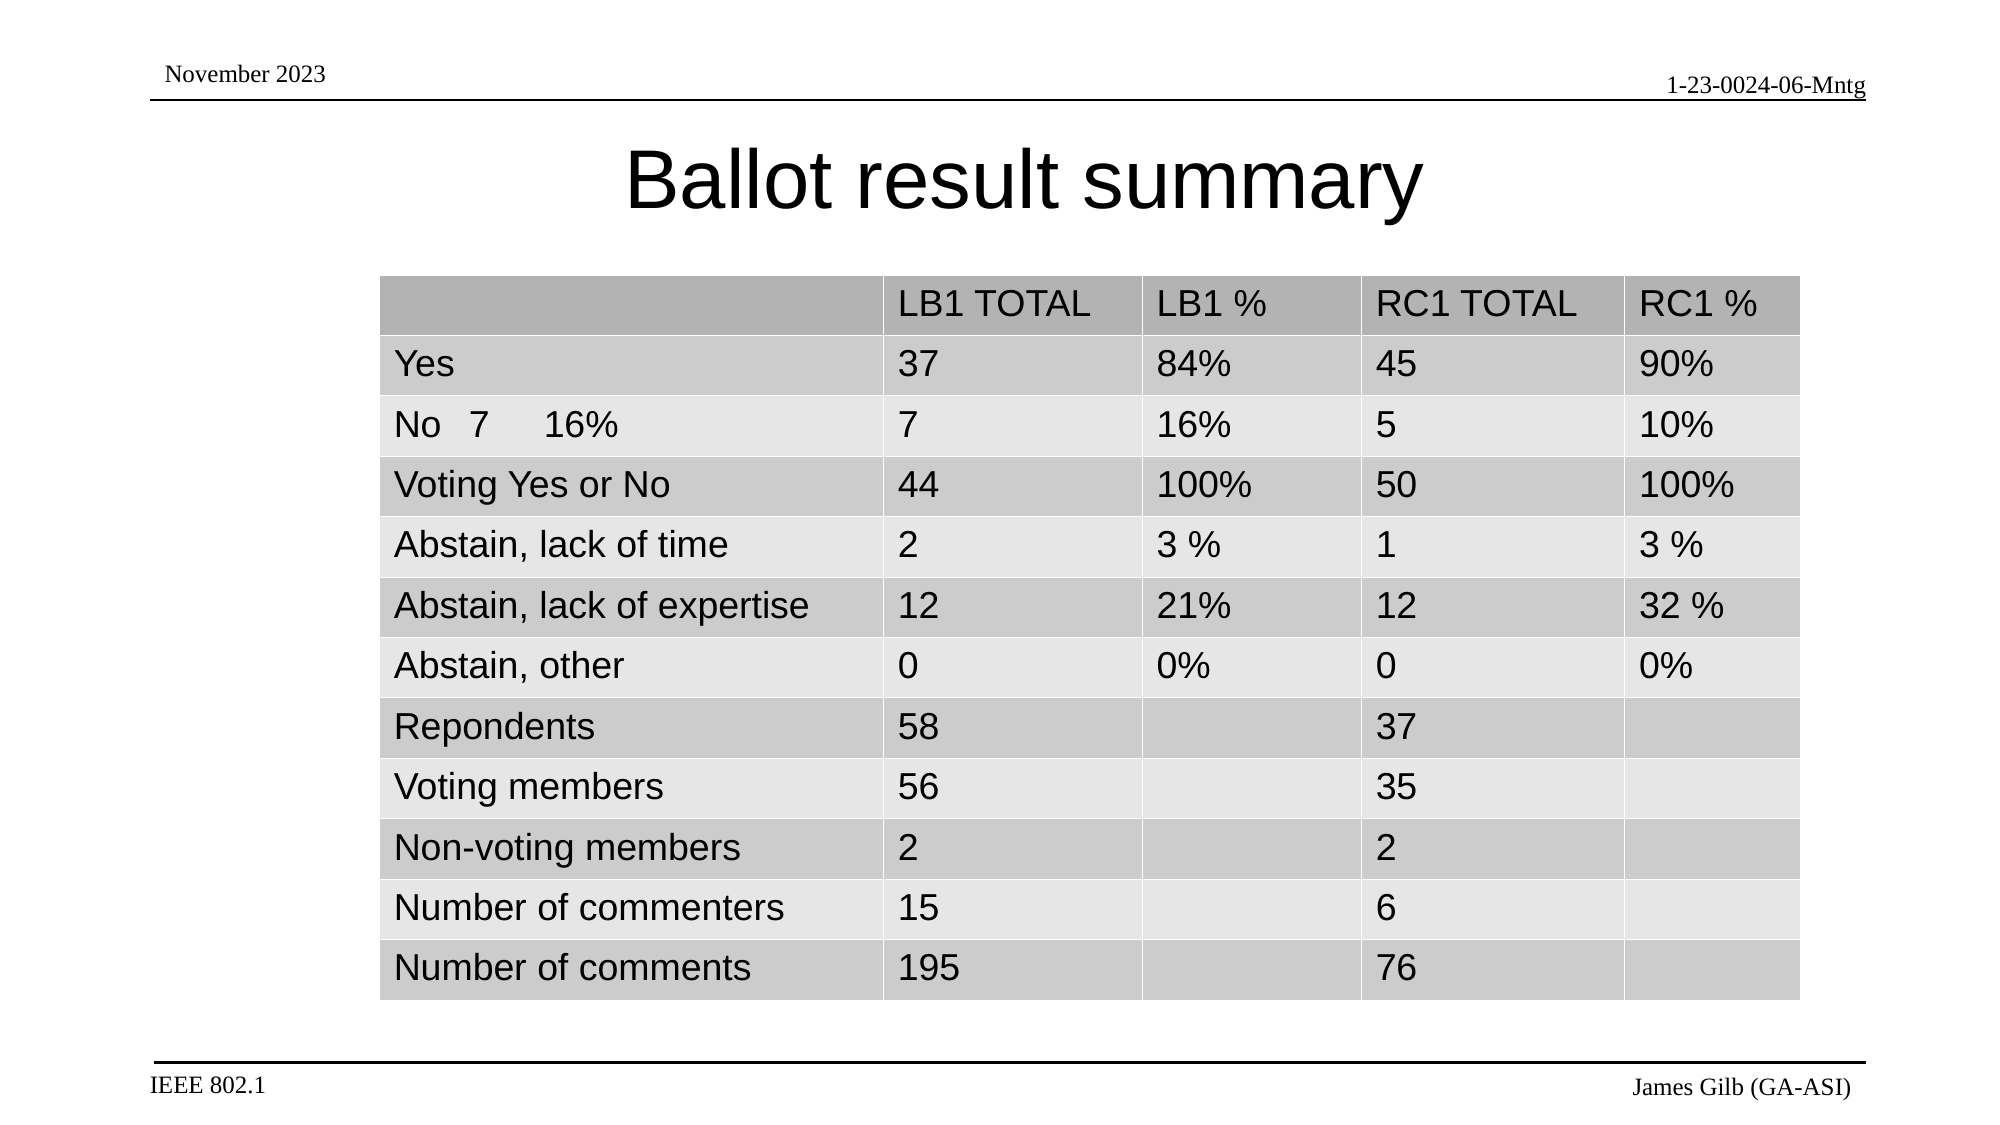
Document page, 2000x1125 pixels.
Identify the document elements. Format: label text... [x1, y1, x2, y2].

table_cell [1143, 698, 1361, 758]
table_cell 76 [1362, 940, 1624, 1000]
table_cell [1143, 819, 1361, 879]
table_cell Repondents [380, 698, 883, 758]
table_cell 35 [1362, 759, 1624, 818]
table_cell [1143, 759, 1361, 818]
table_header LB1 % [1143, 276, 1361, 335]
table_cell 3 % [1625, 517, 1800, 577]
table_header RC1 % [1625, 276, 1800, 335]
table_cell Yes [380, 336, 883, 395]
table_cell 12 [884, 578, 1142, 637]
table_cell Number of comments [380, 940, 883, 1000]
table_cell Non-voting members [380, 819, 883, 879]
table_cell 0 [884, 638, 1142, 697]
table_cell Voting members [380, 759, 883, 818]
table_cell 2 [1362, 819, 1624, 879]
table_cell Abstain, other [380, 638, 883, 697]
table_cell 37 [1362, 698, 1624, 758]
table_cell 2 [884, 517, 1142, 577]
table_cell 58 [884, 698, 1142, 758]
table_cell 10% [1625, 396, 1800, 456]
table_cell 84% [1143, 336, 1361, 395]
table_cell 5 [1362, 396, 1624, 456]
table_cell Abstain, lack of time [380, 517, 883, 577]
table_cell 6 [1362, 880, 1624, 939]
table_cell 56 [884, 759, 1142, 818]
table_cell 0% [1625, 638, 1800, 697]
table_cell 2 [884, 819, 1142, 879]
table_cell [1625, 940, 1800, 1000]
table_cell 50 [1362, 457, 1624, 516]
title Ballot result summary [149, 112, 1900, 238]
table_cell Number of commenters [380, 880, 883, 939]
table_cell 1 [1362, 517, 1624, 577]
table_cell 0 [1362, 638, 1624, 697]
table_cell 12 [1362, 578, 1624, 637]
table_cell 0% [1143, 638, 1361, 697]
table_cell [1625, 880, 1800, 939]
table_cell [1143, 880, 1361, 939]
table_cell 7 [884, 396, 1142, 456]
table_cell 3 % [1143, 517, 1361, 577]
table_cell 32 % [1625, 578, 1800, 637]
table_cell 195 [884, 940, 1142, 1000]
table_cell Abstain, lack of expertise [380, 578, 883, 637]
table_header LB1 TOTAL [884, 276, 1142, 335]
table_cell 45 [1362, 336, 1624, 395]
table_cell [1625, 819, 1800, 879]
table_cell 37 [884, 336, 1142, 395]
table_header [380, 276, 883, 335]
table_cell [1625, 698, 1800, 758]
table_header RC1 TOTAL [1362, 276, 1624, 335]
table_cell 90% [1625, 336, 1800, 395]
table_cell 100% [1143, 457, 1361, 516]
table_cell 21% [1143, 578, 1361, 637]
table_cell No 7 16% [380, 396, 883, 456]
table_cell [1143, 940, 1361, 1000]
table_cell 16% [1143, 396, 1361, 456]
table_cell 44 [884, 457, 1142, 516]
table_cell 15 [884, 880, 1142, 939]
table_cell [1625, 759, 1800, 818]
table_cell 100% [1625, 457, 1800, 516]
table_cell Voting Yes or No [380, 457, 883, 516]
